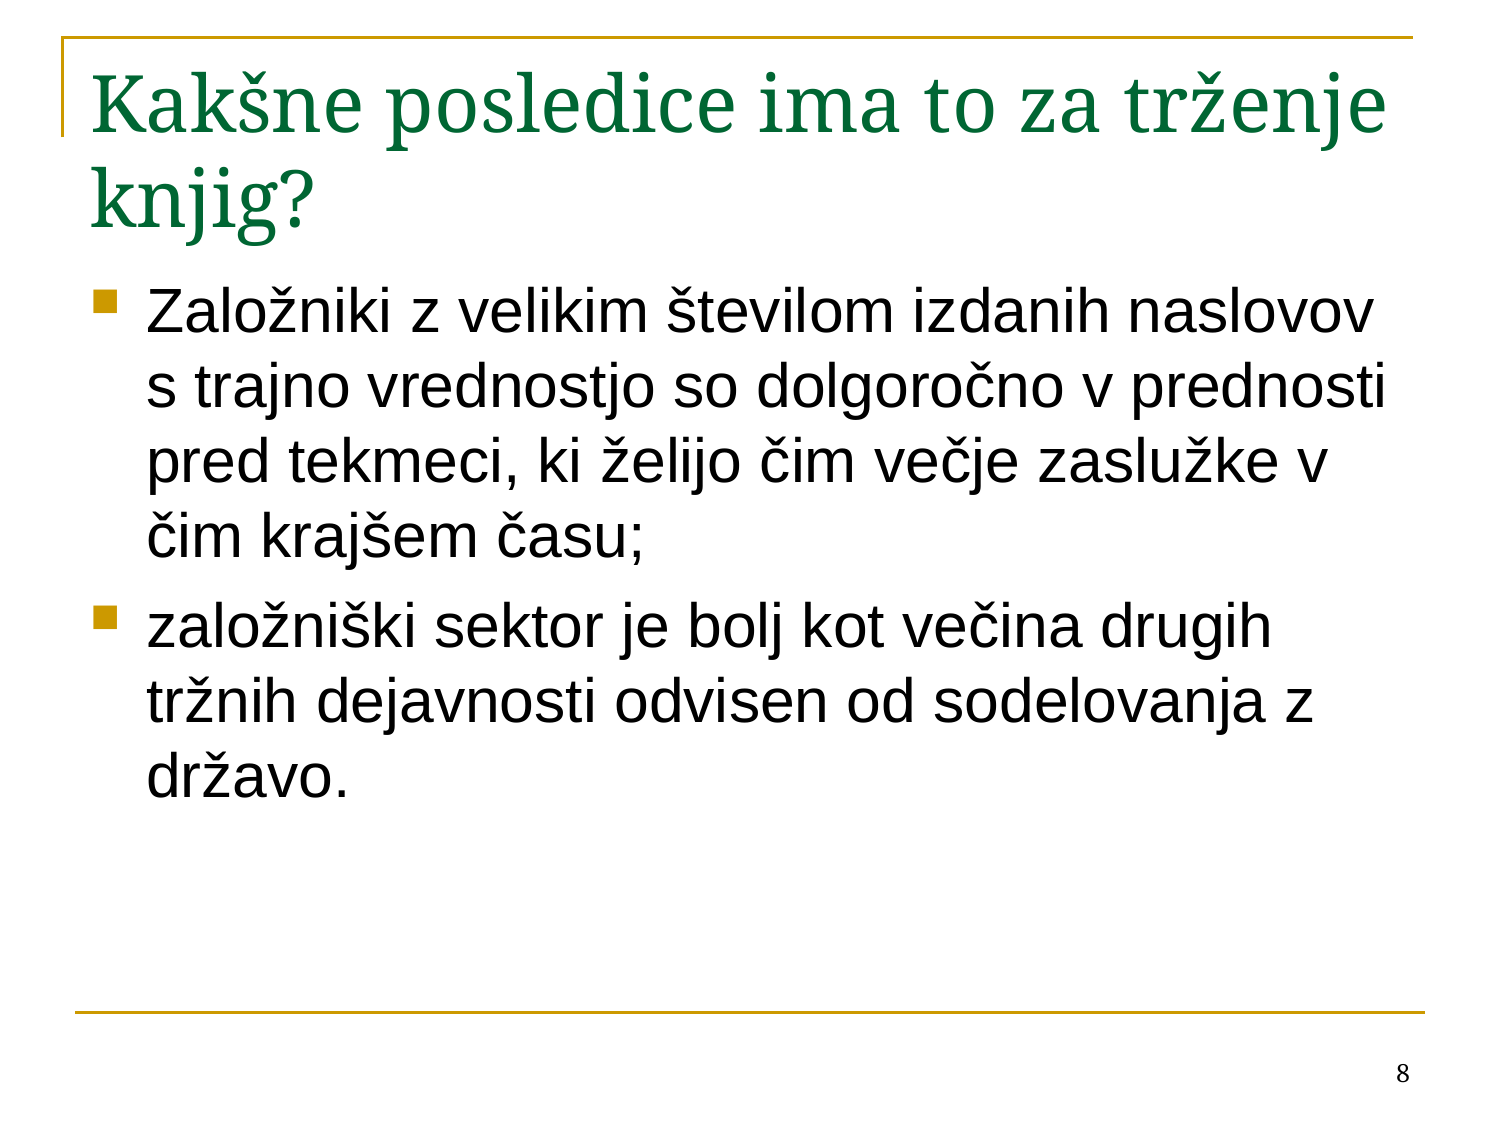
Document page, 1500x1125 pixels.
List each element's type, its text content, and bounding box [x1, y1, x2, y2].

title Kakšne posledice ima to za trženje knjig? [75, 45, 1426, 251]
text_box <number> [1074, 1024, 1426, 1100]
list Založniki z velikim številom izdanih naslovov s trajno vrednostjo so dolgoročno v prednosti pred tekmeci, ki želijo čim večje zaslužke v čim krajšem času; založniški sektor je bolj kot večina drugih tržnih dejavnosti odvisen od sodelovanja z državo. [75, 262, 1426, 1006]
